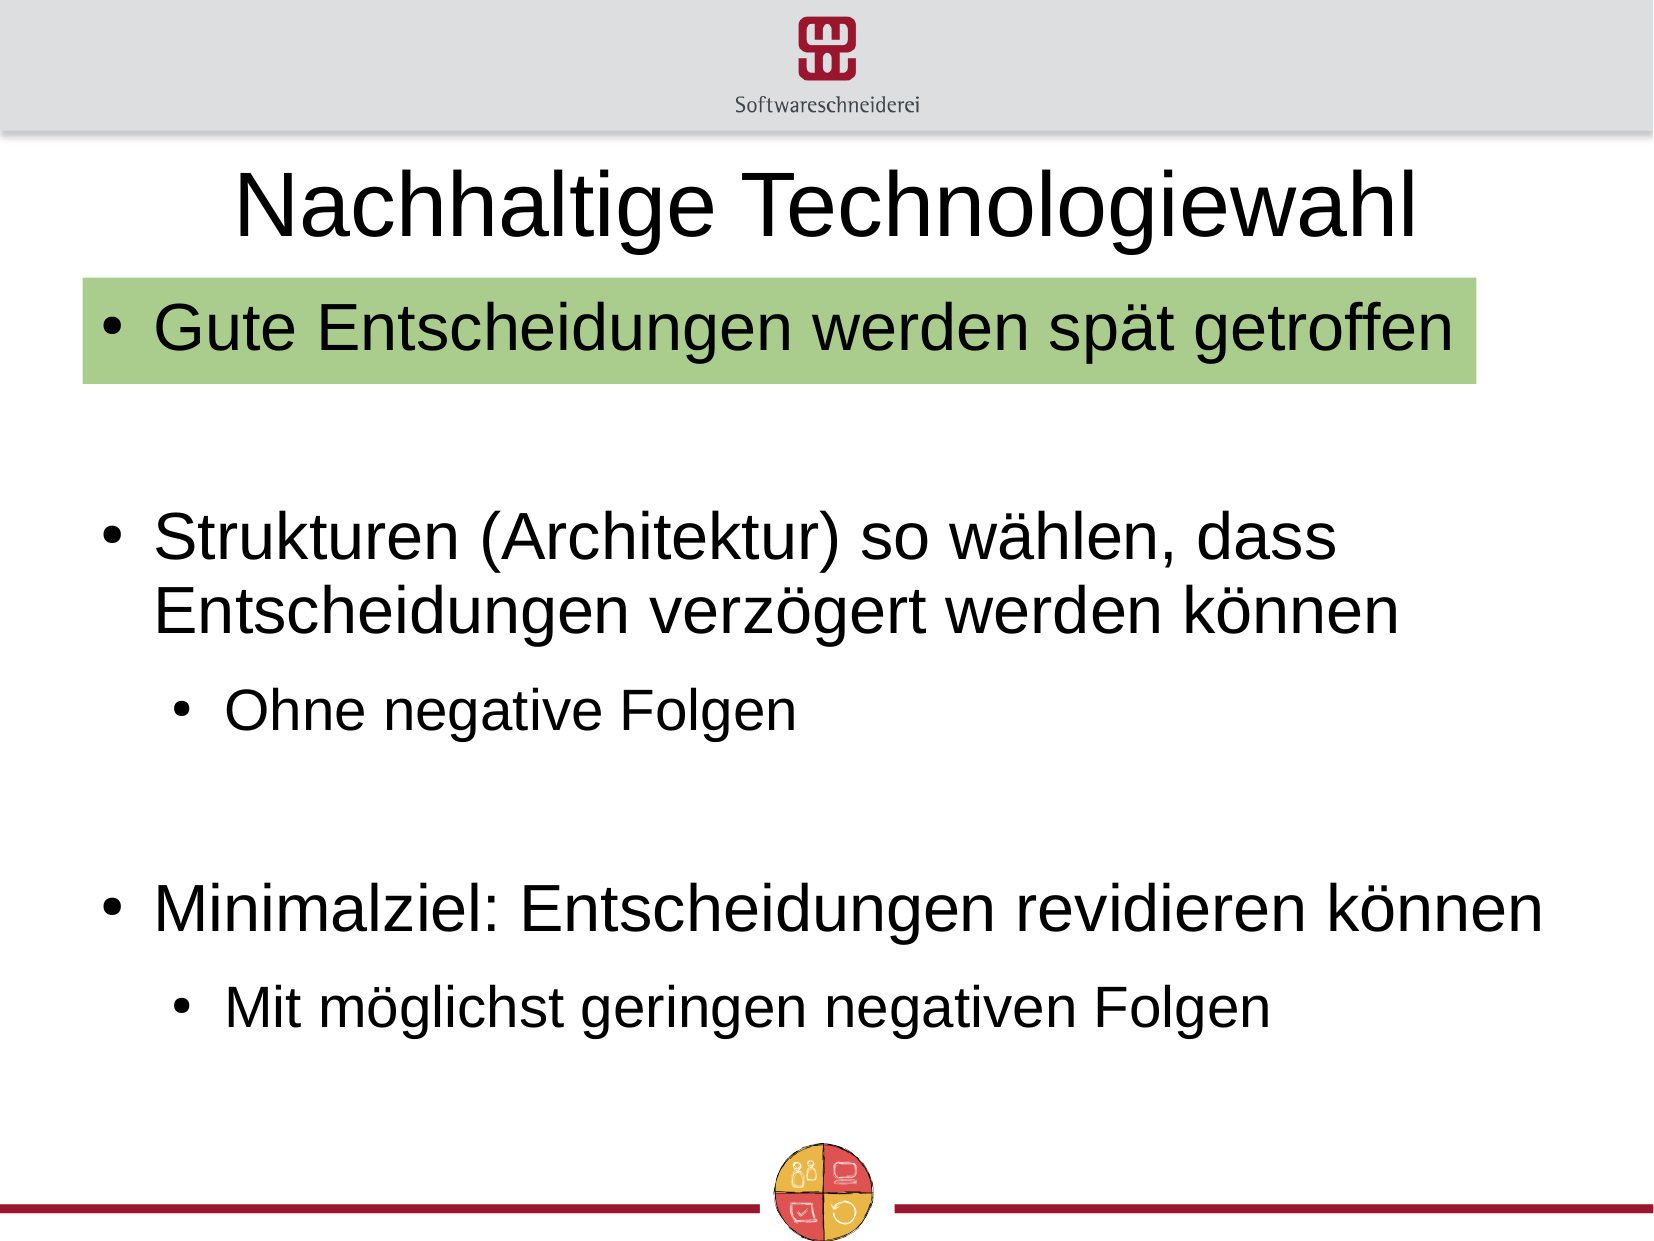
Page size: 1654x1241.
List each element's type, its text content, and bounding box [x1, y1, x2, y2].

title Nachhaltige Technologiewahl [82, 147, 1571, 257]
picture [0, 0, 1654, 1241]
text_box [82, 277, 1477, 290]
list Gute Entscheidungen werden spät getroffen Strukturen (Architektur) so wählen, dass Entscheidungen verzögert werden können Ohne negative Folgen Minimalziel: Entscheidungen revidieren können Mit möglichst geringen negativen Folgen [82, 290, 1571, 1040]
